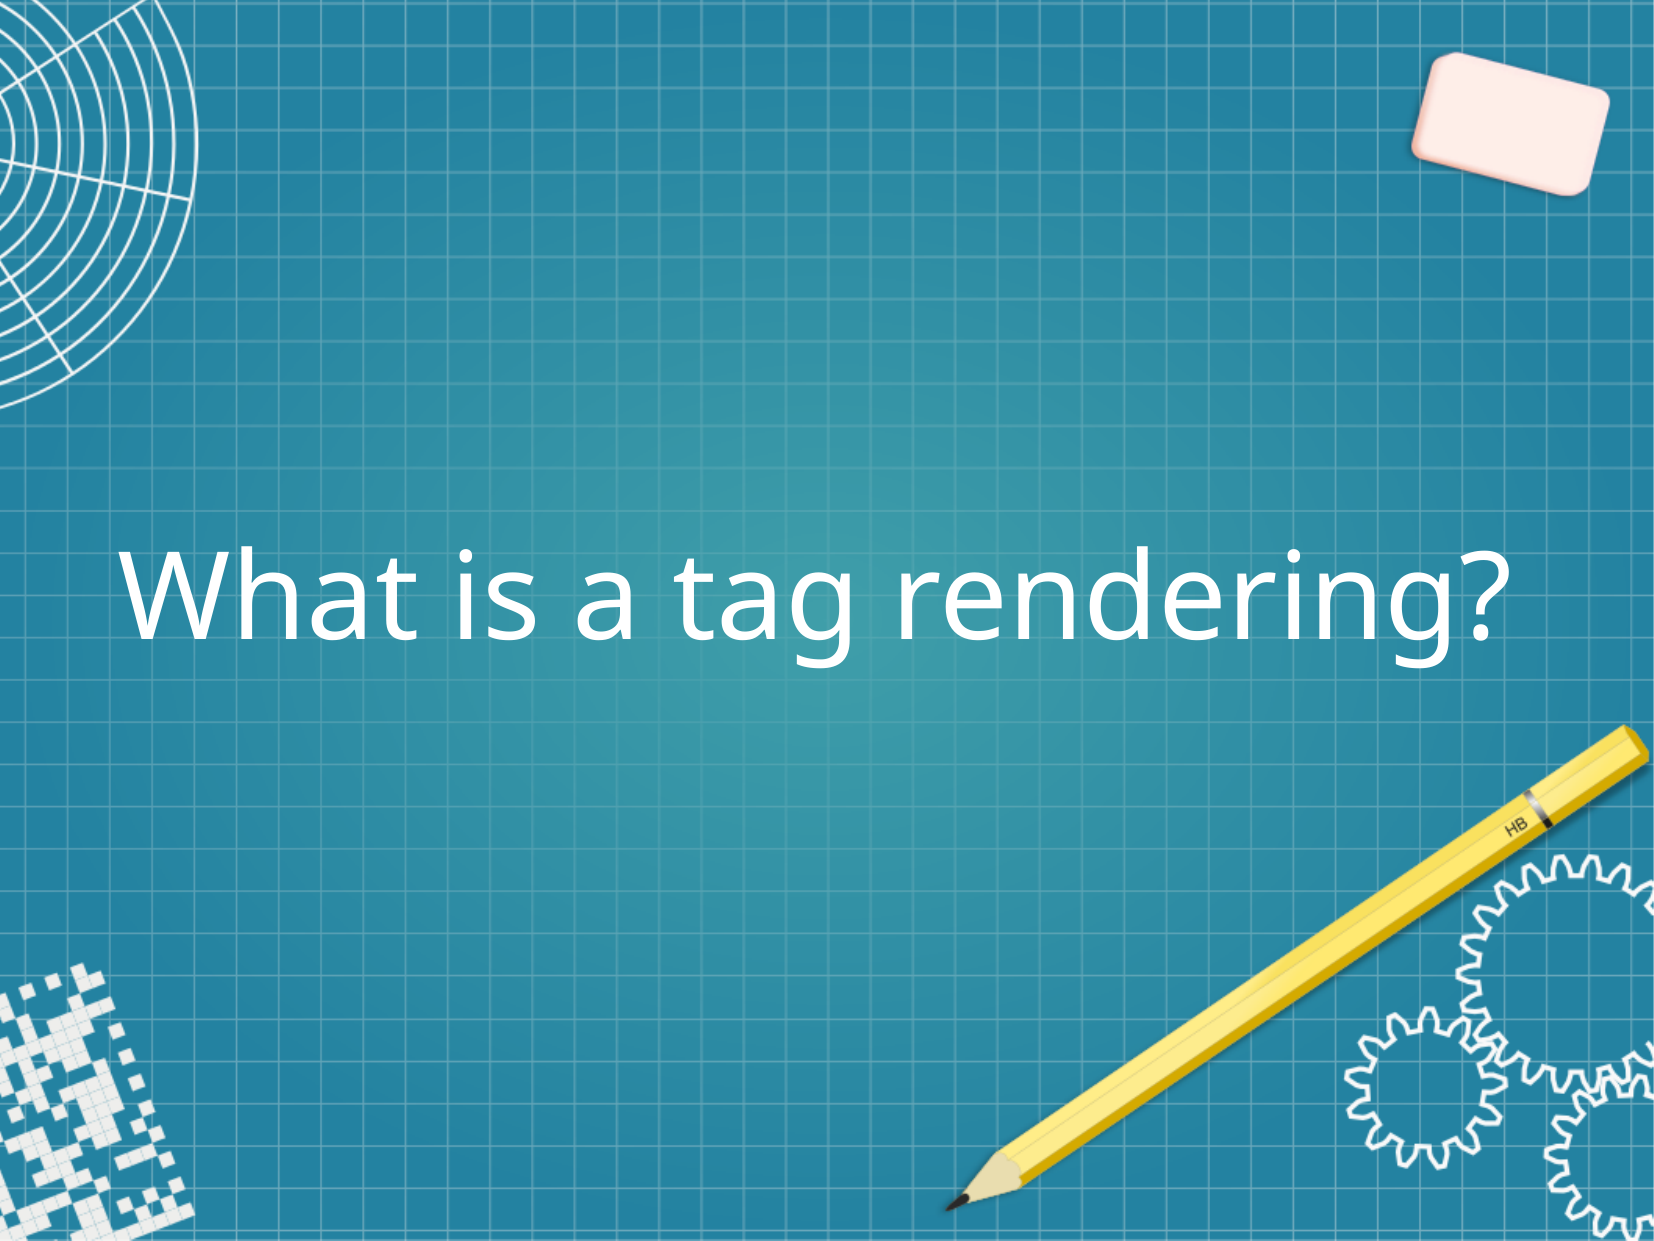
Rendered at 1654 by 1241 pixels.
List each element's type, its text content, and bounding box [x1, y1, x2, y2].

picture [0, 0, 1654, 1241]
title What is a tag rendering? [71, 425, 1561, 759]
